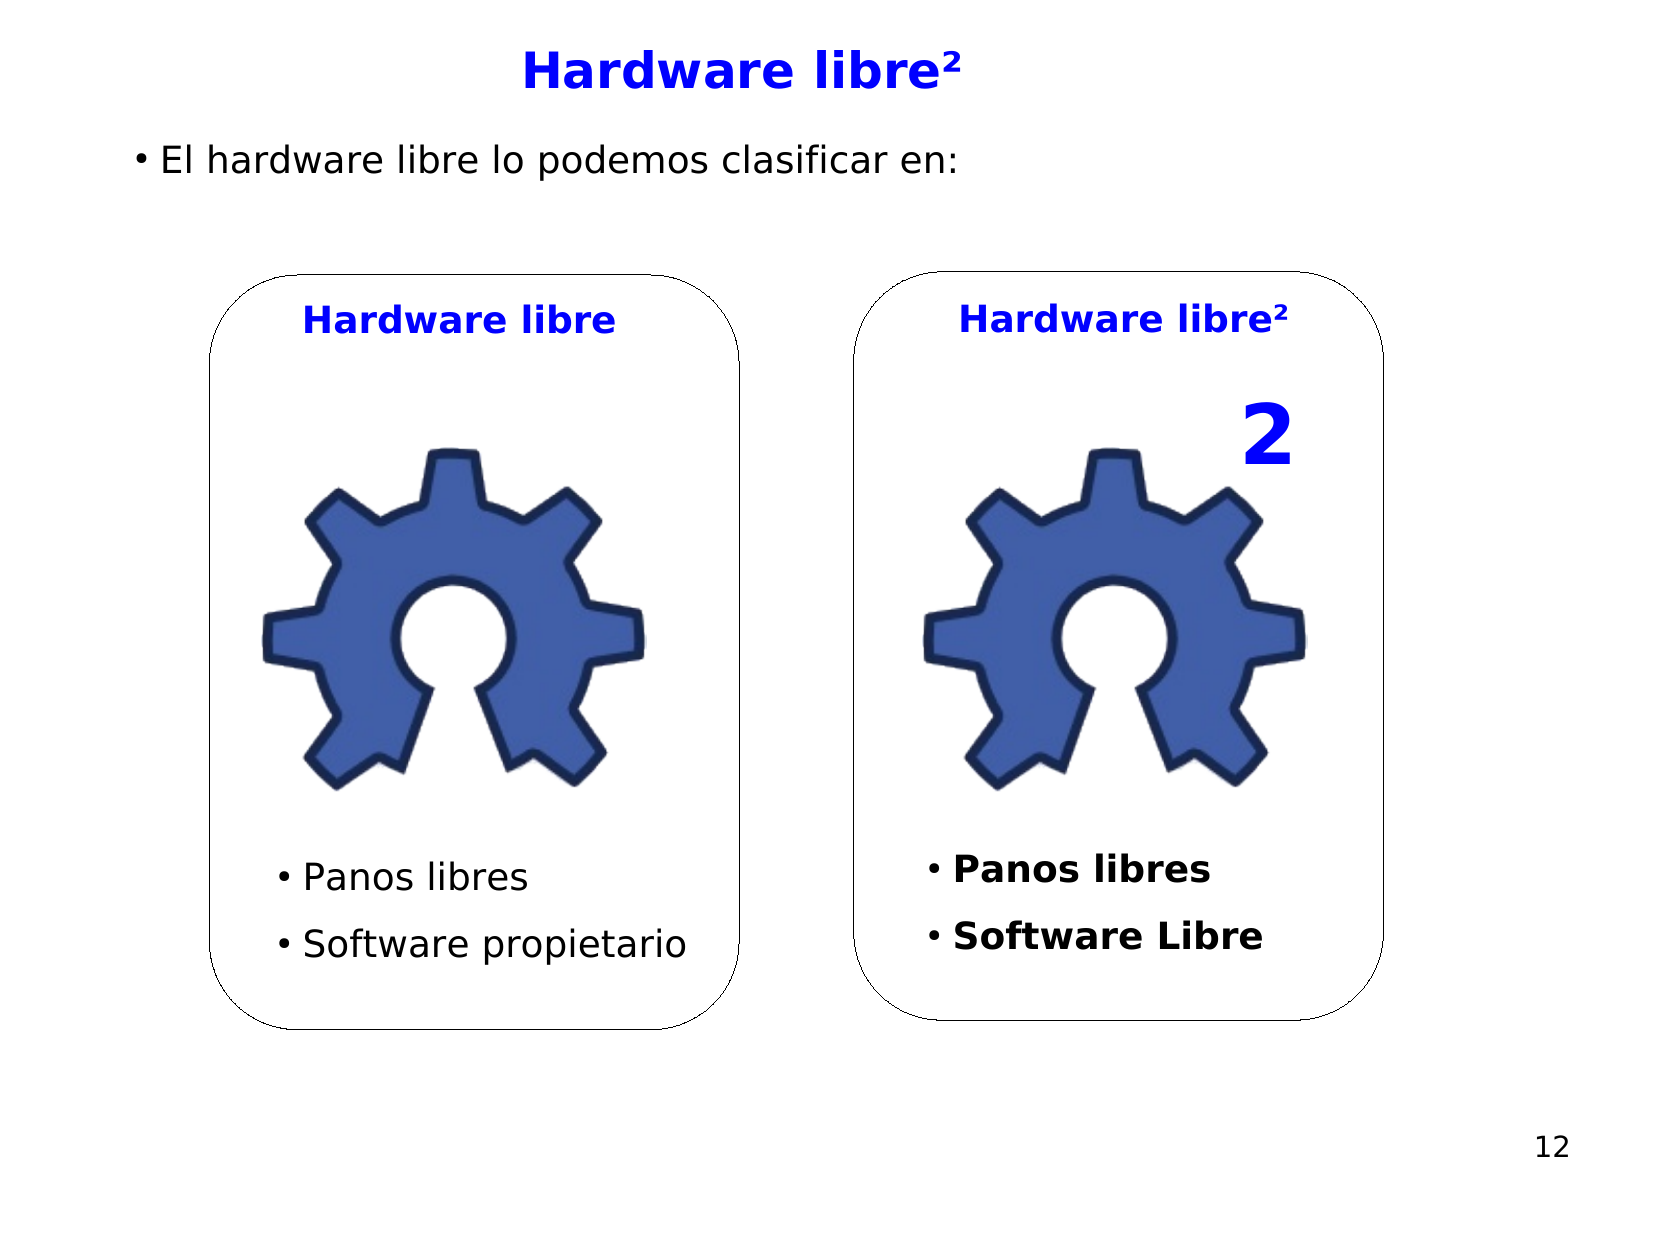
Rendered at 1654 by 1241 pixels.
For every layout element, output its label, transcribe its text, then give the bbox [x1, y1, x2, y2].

text_box Hardware libre² [506, 34, 1108, 108]
picture [922, 447, 1308, 794]
text_box El hardware libre lo podemos clasificar en: [120, 131, 1482, 199]
picture [261, 447, 647, 794]
text_box 2 [1224, 379, 1318, 492]
text_box Hardware libre [287, 291, 632, 350]
text_box Panos libres Software Libre [912, 840, 1361, 971]
text_box Panos libres Software propietario [262, 848, 711, 979]
text_box Hardware libre² [943, 289, 1305, 349]
